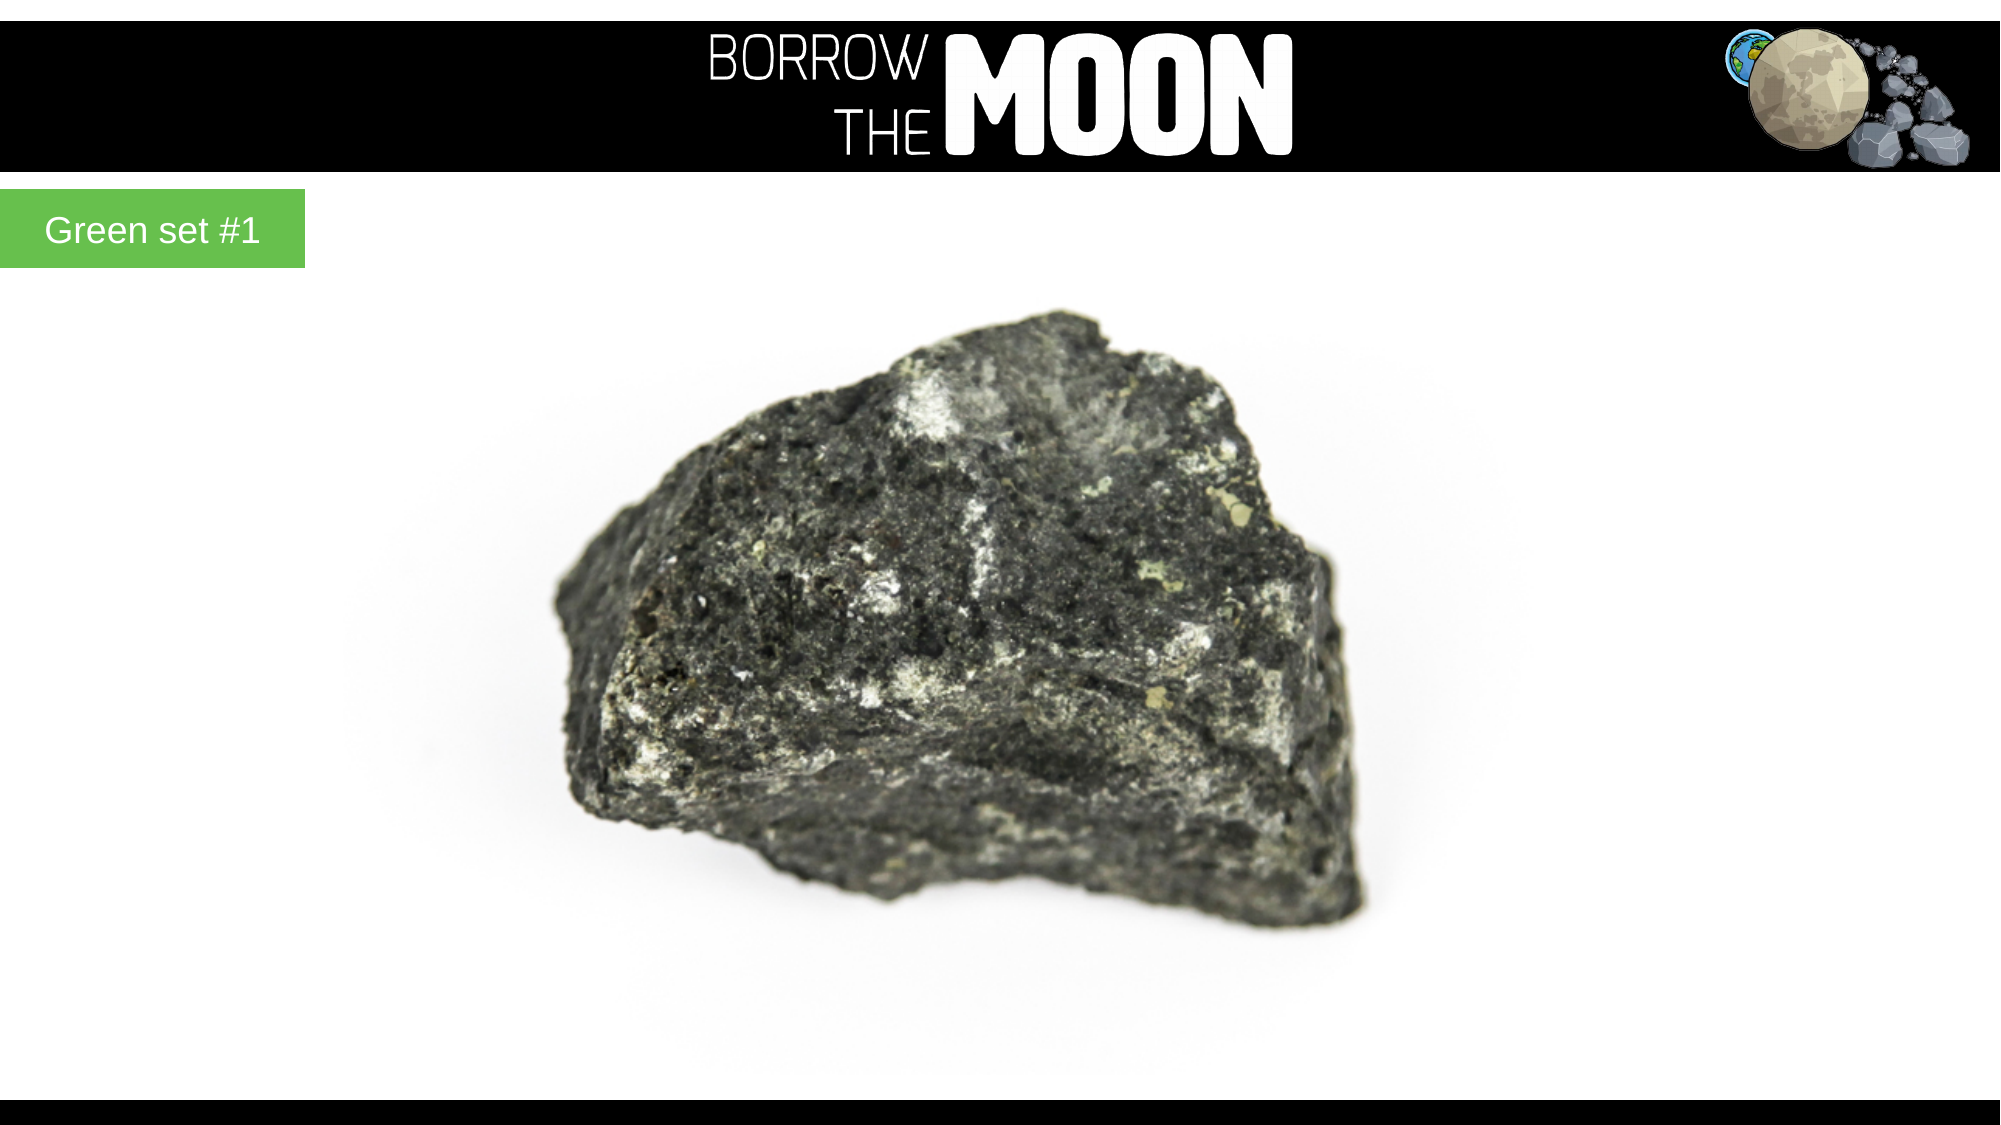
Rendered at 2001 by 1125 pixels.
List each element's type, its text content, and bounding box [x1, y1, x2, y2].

picture [343, 199, 1657, 1075]
text_box Green set #1 [0, 189, 305, 268]
